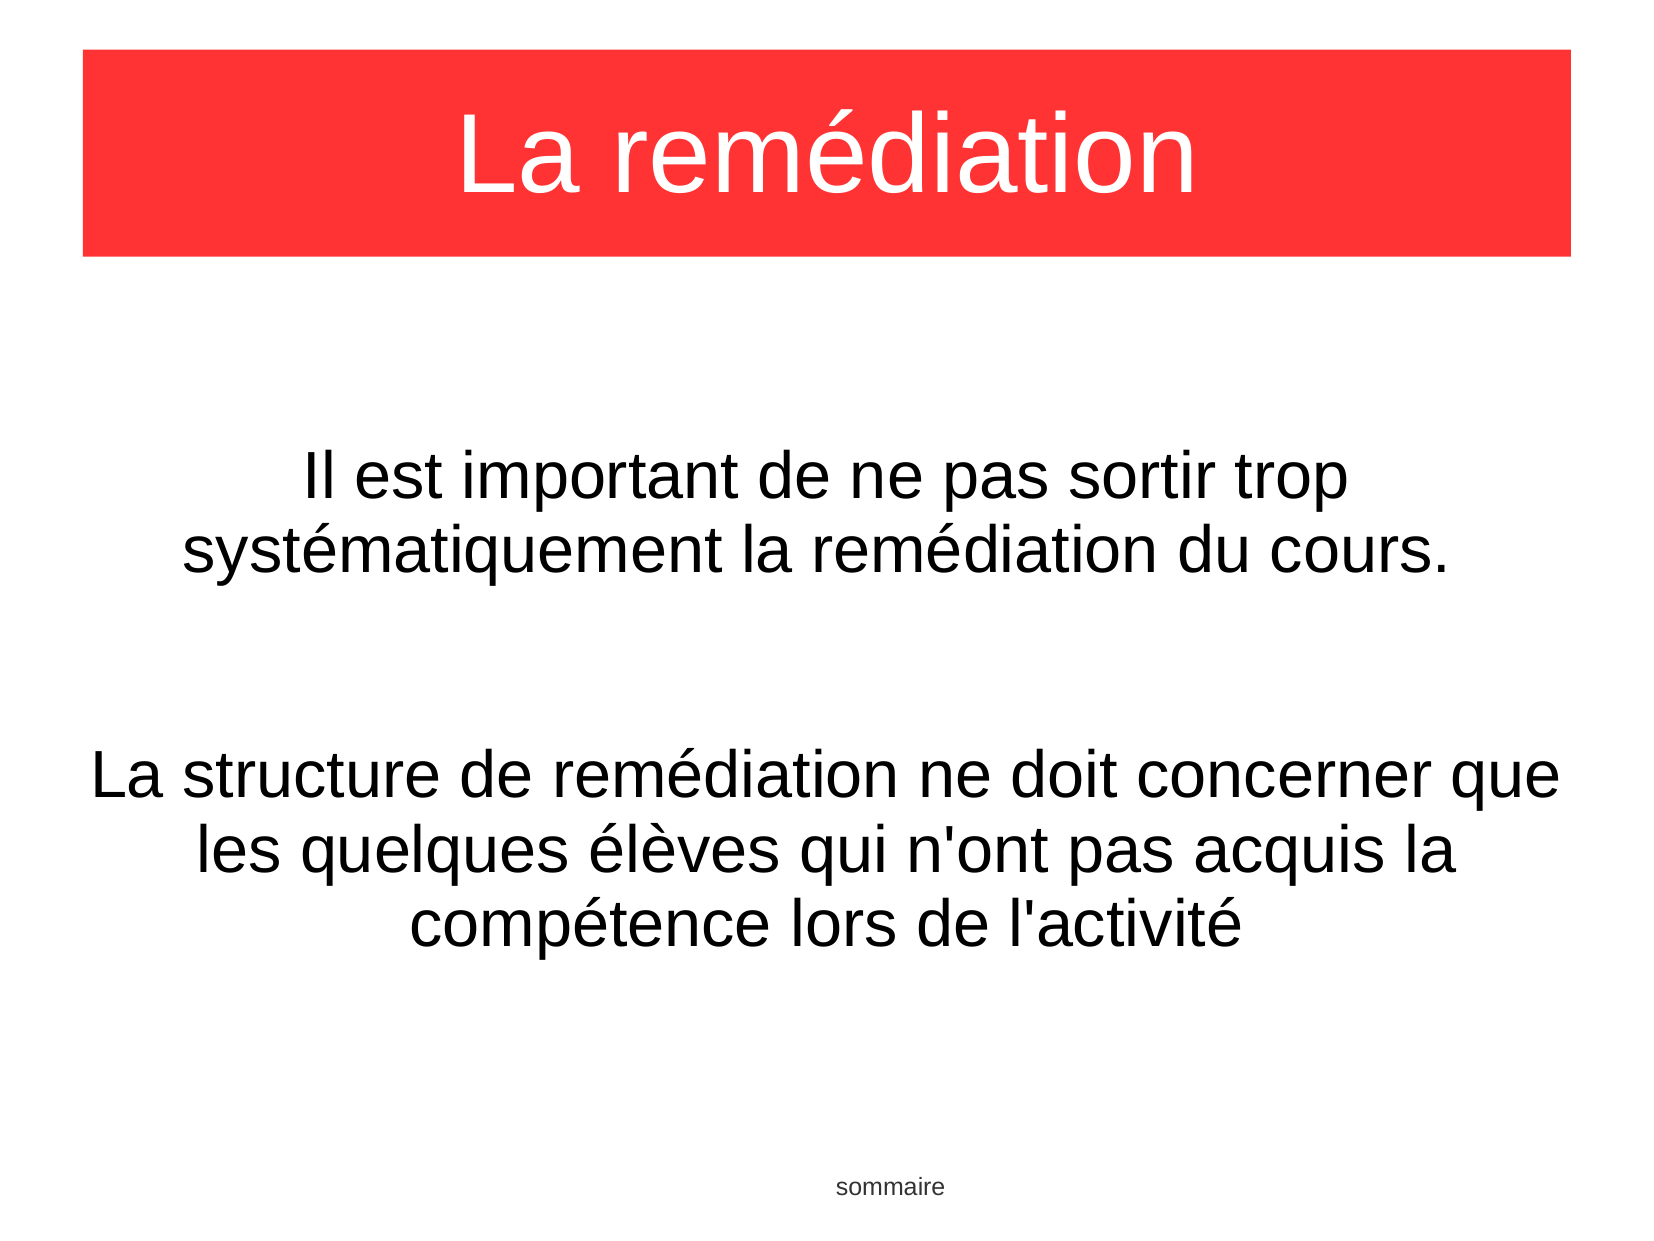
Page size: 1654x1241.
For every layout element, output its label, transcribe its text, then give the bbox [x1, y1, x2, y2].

text_box sommaire [739, 1165, 1042, 1209]
title La remédiation [82, 49, 1571, 257]
subtitle Il est important de ne pas sortir trop systématiquement la remédiation du cours. La structure de remédiation ne doit concerner que les quelques élèves qui n'ont pas acquis la compétence lors de l'activité [82, 297, 1571, 1102]
